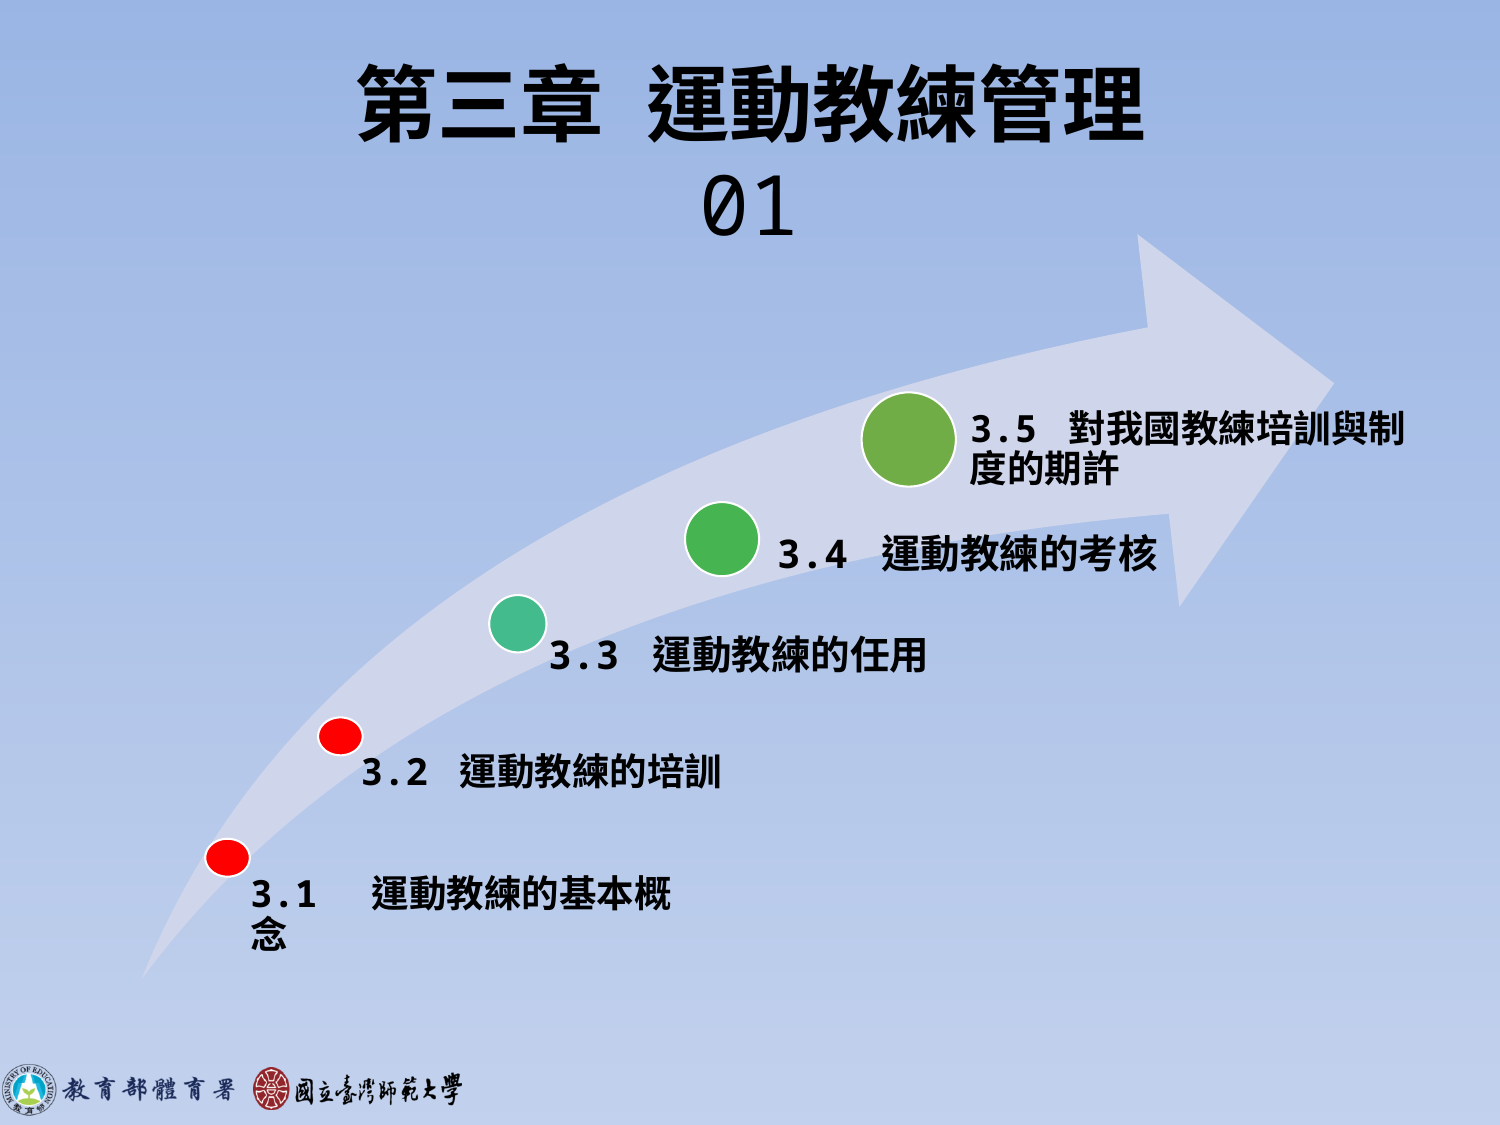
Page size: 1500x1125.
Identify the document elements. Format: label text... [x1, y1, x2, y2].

text_box 3.1 運動教練的基本概念 [227, 875, 686, 938]
text_box 3.5 對我國教練培訓與制度的期許 [920, 409, 1426, 499]
text_box 3.2 運動教練的培訓 [337, 753, 760, 800]
text_box 3.3 運動教練的任用 [517, 635, 1026, 706]
text_box 3.4 運動教練的考核 [737, 534, 1236, 601]
text_box [141, 234, 1335, 980]
title 第三章 運動教練管理 01 [75, 45, 1426, 233]
